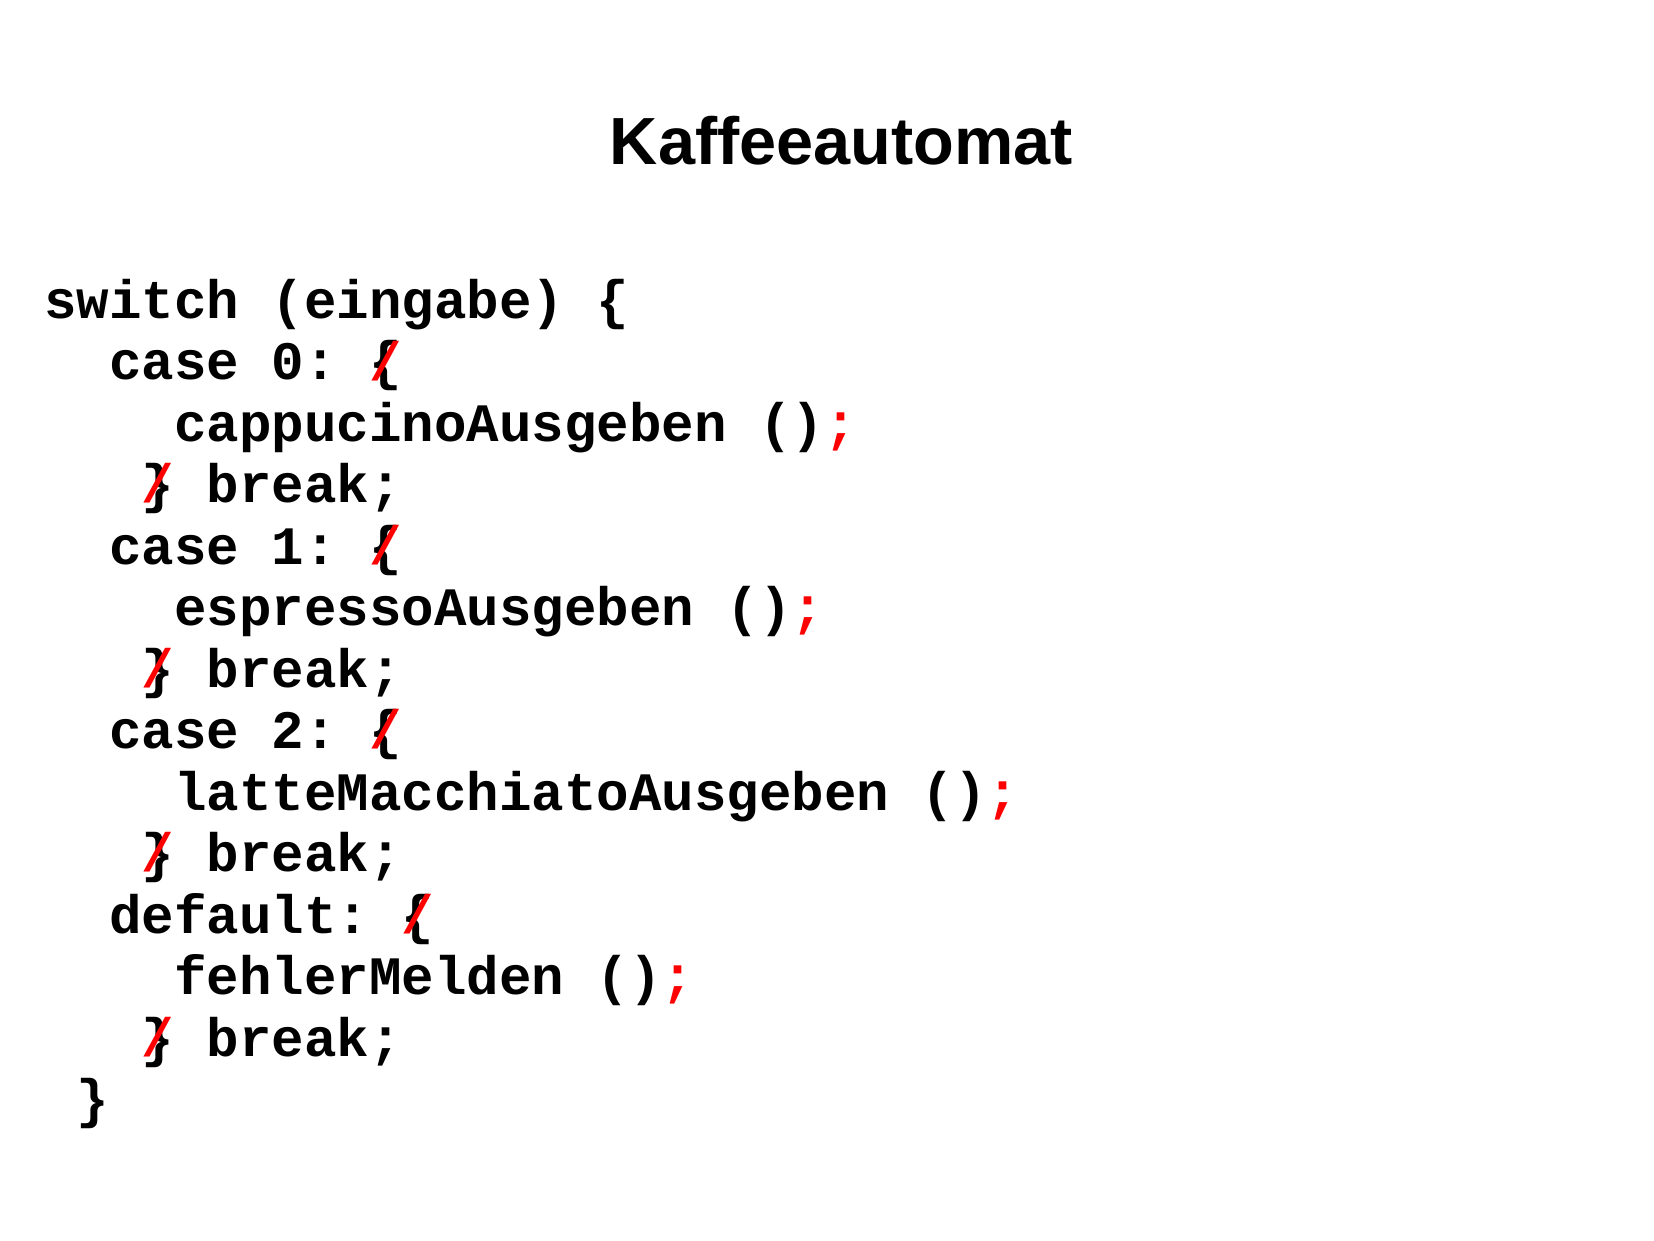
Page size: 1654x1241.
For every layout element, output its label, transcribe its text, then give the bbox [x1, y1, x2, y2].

text_box / ; / / ; / / ; / / ; / [29, 265, 1595, 1146]
text_box Kaffeeautomat [88, 59, 1595, 149]
